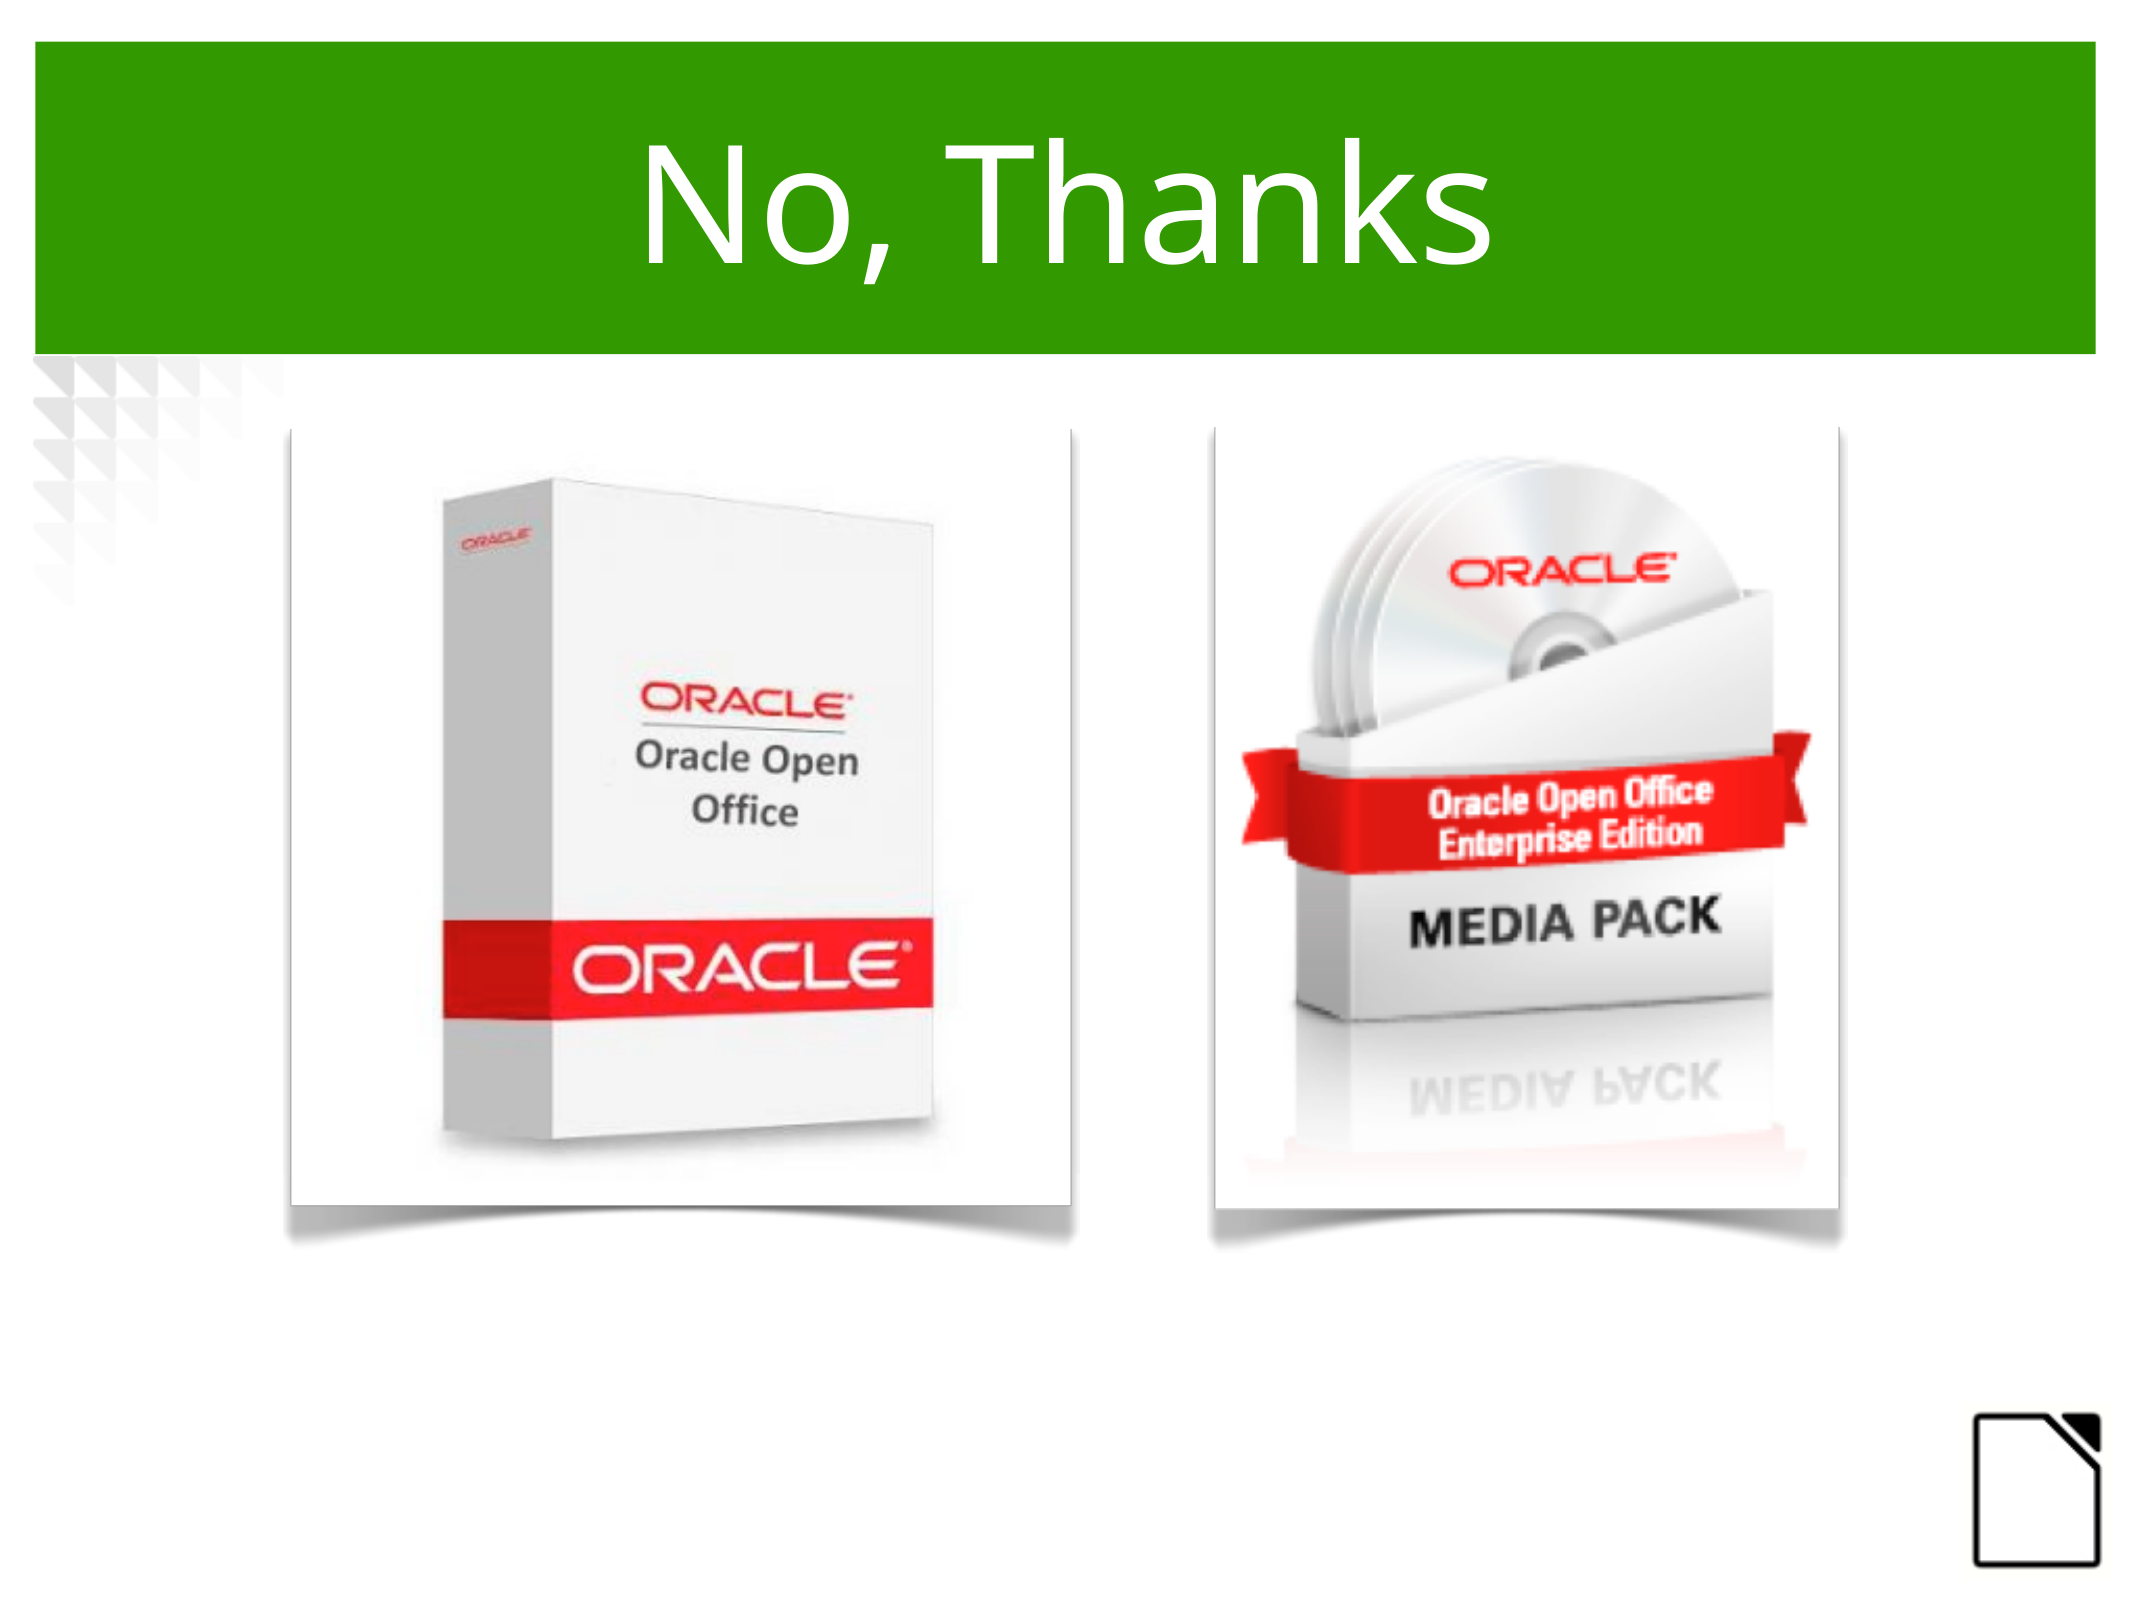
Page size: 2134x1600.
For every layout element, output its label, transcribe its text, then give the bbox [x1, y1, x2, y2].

title No, Thanks [35, 41, 2096, 355]
picture [33, 356, 1080, 1251]
picture [1207, 427, 1848, 1253]
picture [1962, 1402, 2113, 1580]
